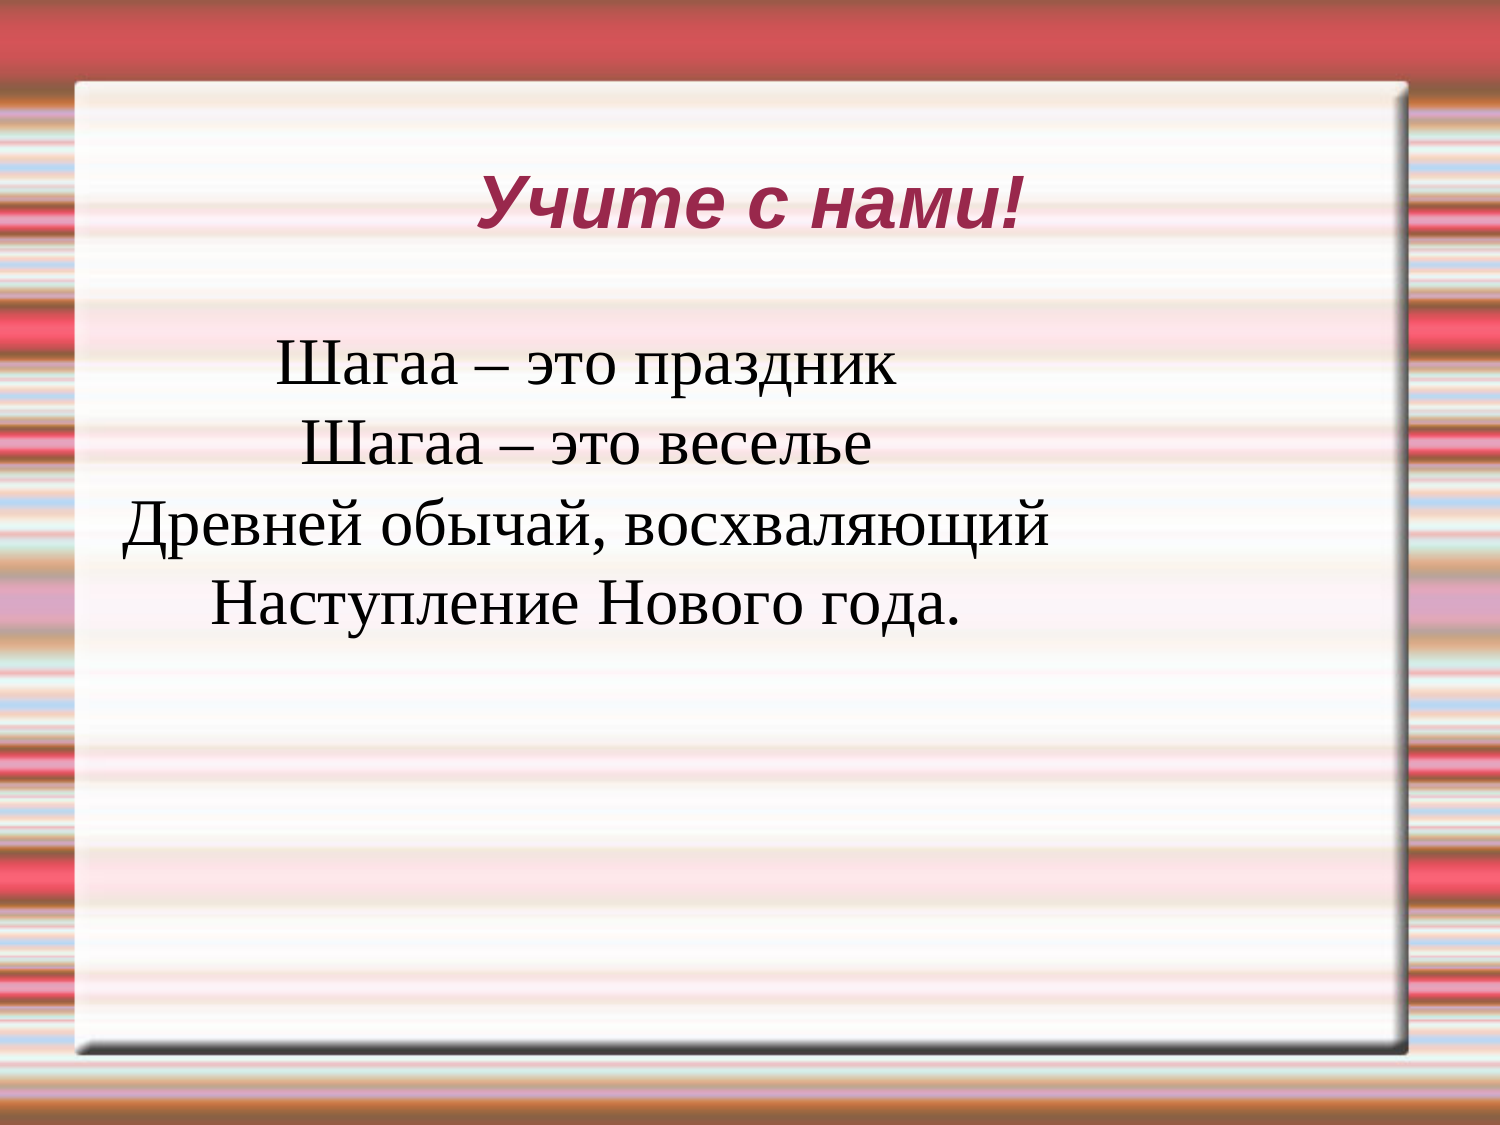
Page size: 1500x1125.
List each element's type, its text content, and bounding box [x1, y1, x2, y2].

list Шагаа – это праздник Шагаа – это веселье Древней обычай, восхваляющий Наступление Нового года. [122, 318, 1376, 1027]
title Учите с нами! [110, 104, 1392, 292]
